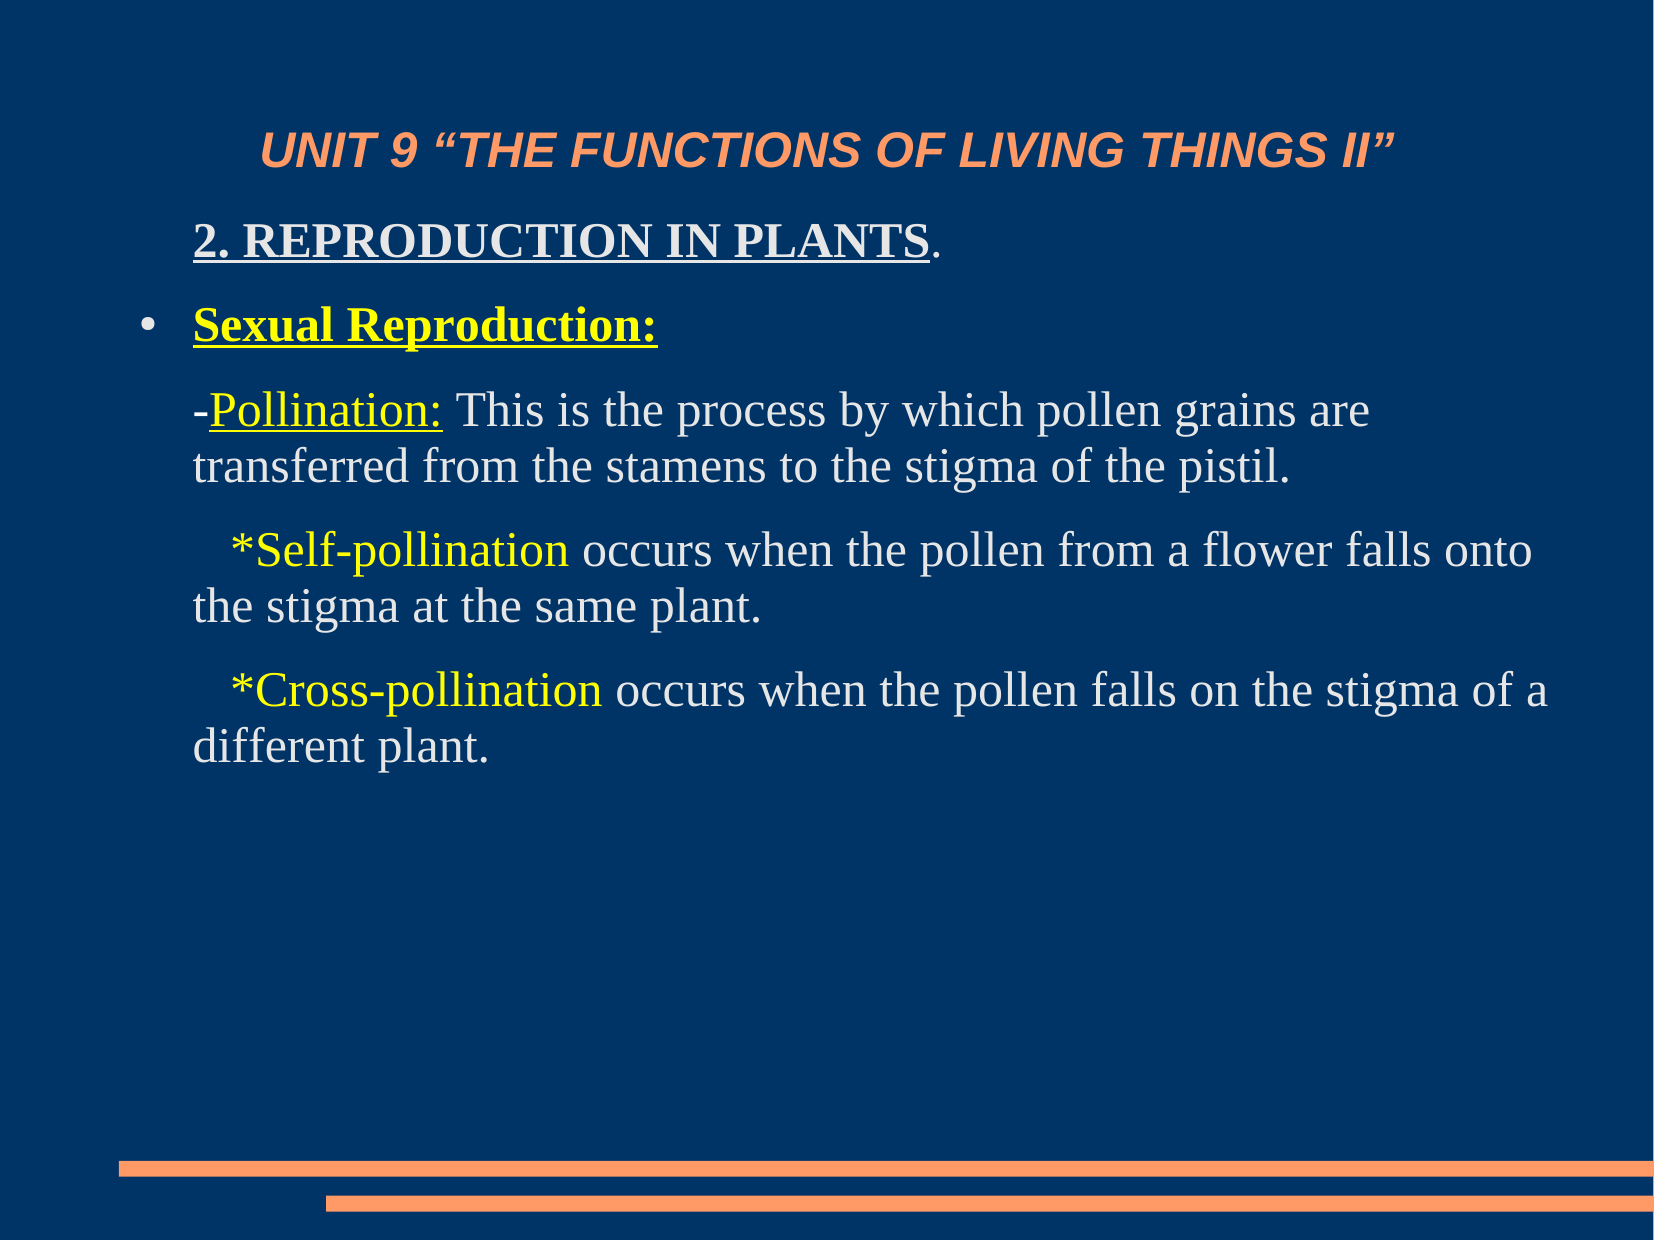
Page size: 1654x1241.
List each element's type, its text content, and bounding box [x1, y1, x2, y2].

title UNIT 9 “THE FUNCTIONS OF LIVING THINGS II” [121, 46, 1534, 212]
list 2. REPRODUCTION IN PLANTS. Sexual Reproduction: -Pollination: This is the process by which pollen grains are transferred from the stamens to the stigma of the pistil. *Self-pollination occurs when the pollen from a flower falls onto the stigma at the same plant. *Cross-pollination occurs when the pollen falls on the stigma of a different plant. [121, 212, 1561, 851]
